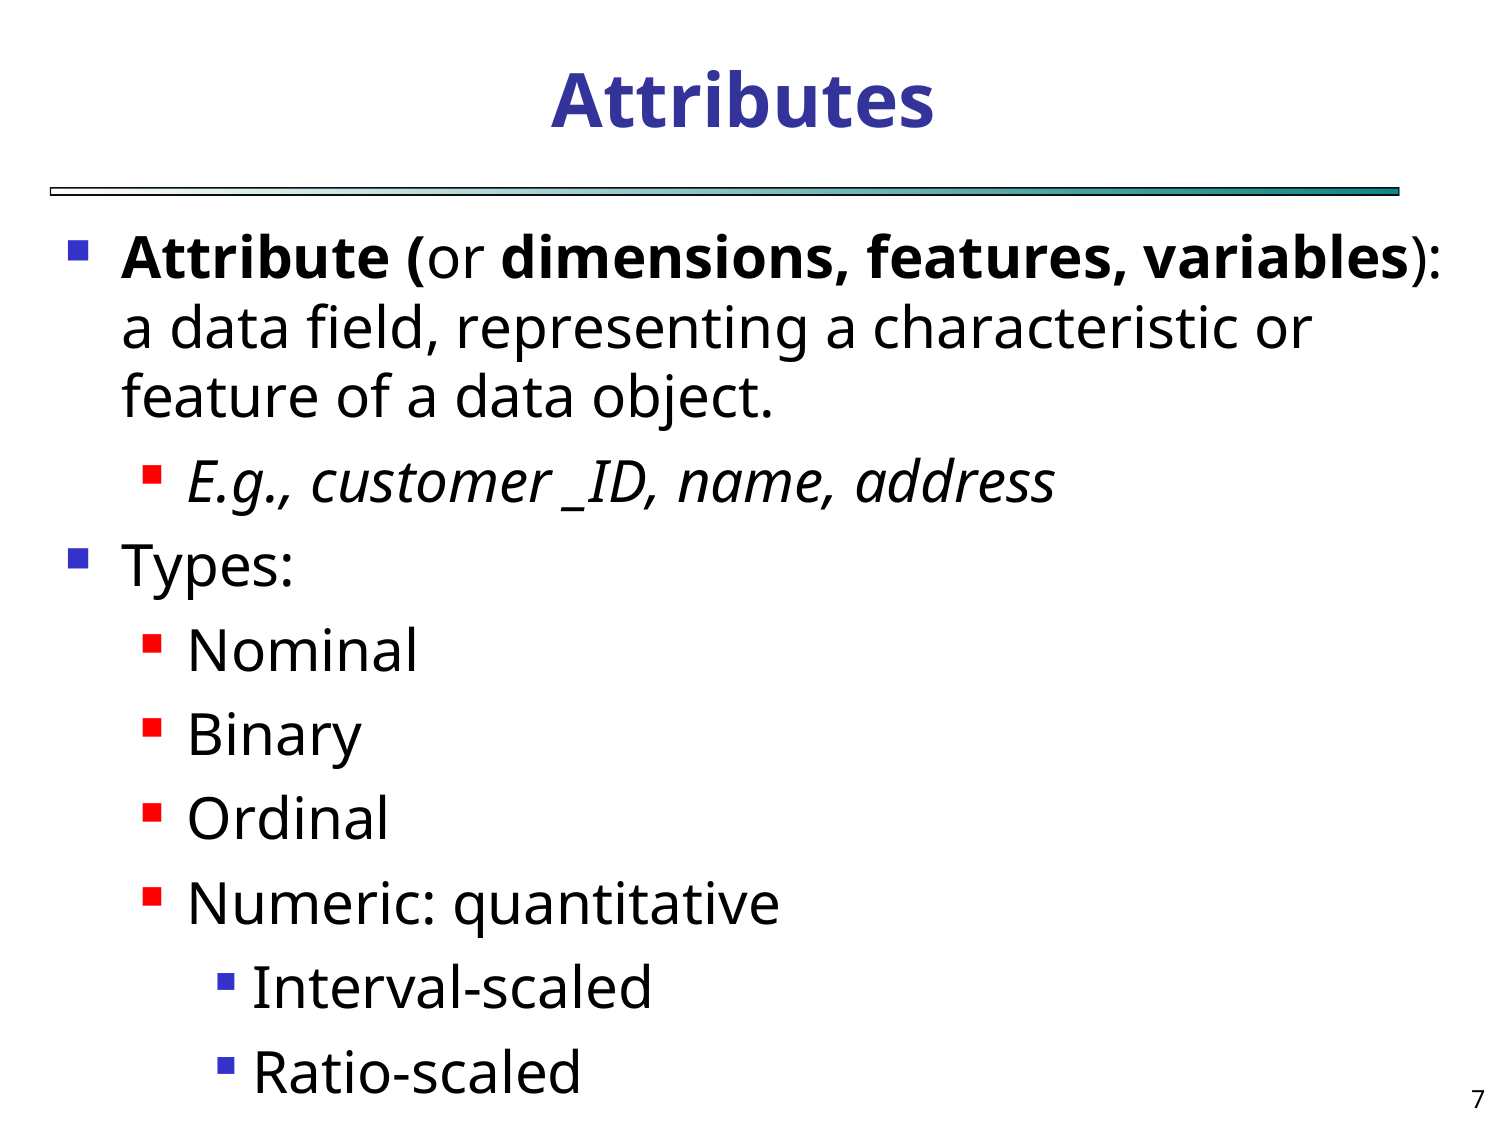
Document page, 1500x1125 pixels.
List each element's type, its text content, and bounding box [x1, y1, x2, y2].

title Attributes [24, 44, 1463, 150]
list Attribute (or dimensions, features, variables): a data field, representing a characteristic or feature of a data object. E.g., customer _ID, name, address Types: Nominal Binary Ordinal Numeric: quantitative Interval-scaled Ratio-scaled [50, 212, 1476, 1114]
text_box <number> [1187, 1062, 1500, 1125]
